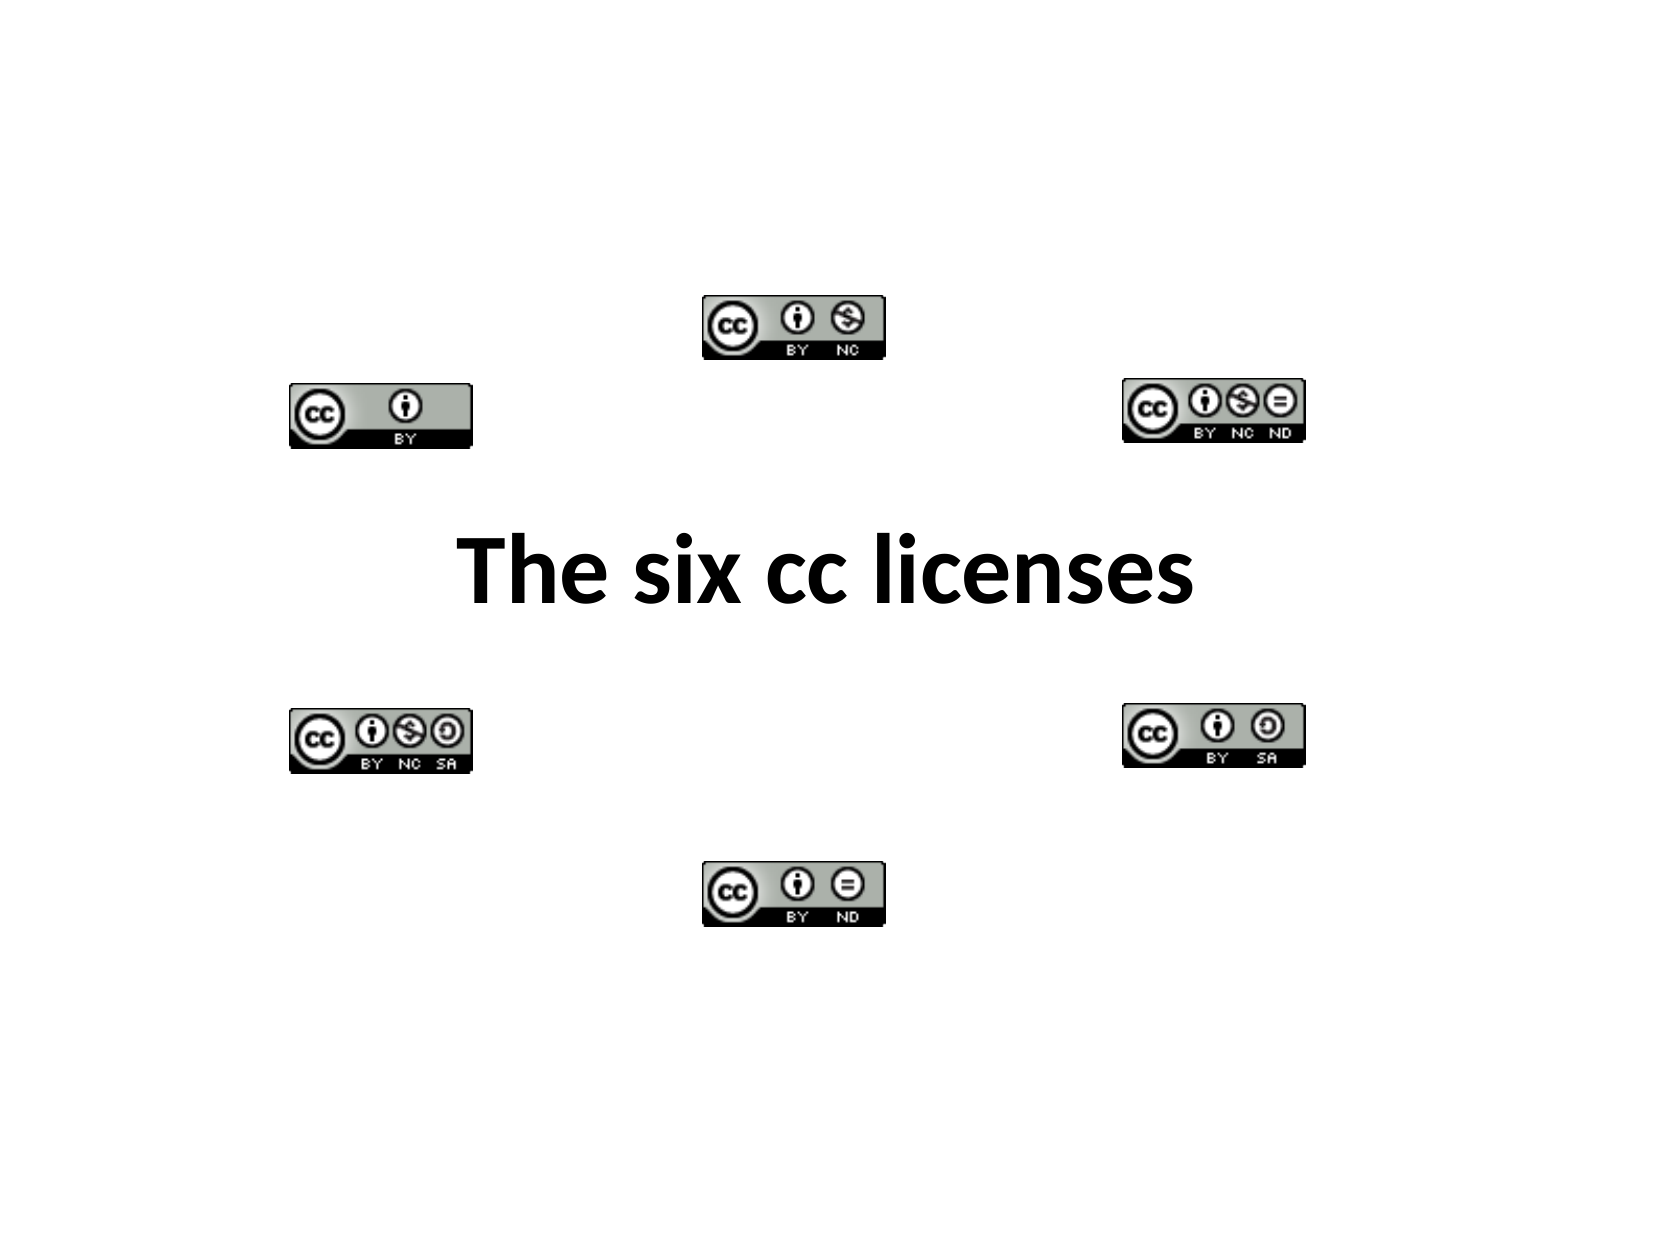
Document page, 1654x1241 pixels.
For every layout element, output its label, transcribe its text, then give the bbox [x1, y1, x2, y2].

picture [1122, 703, 1306, 768]
picture [702, 861, 886, 927]
picture [1122, 378, 1306, 443]
picture [702, 295, 886, 360]
subtitle The six cc licenses [82, 56, 1571, 1102]
picture [289, 708, 473, 774]
picture [289, 383, 473, 449]
